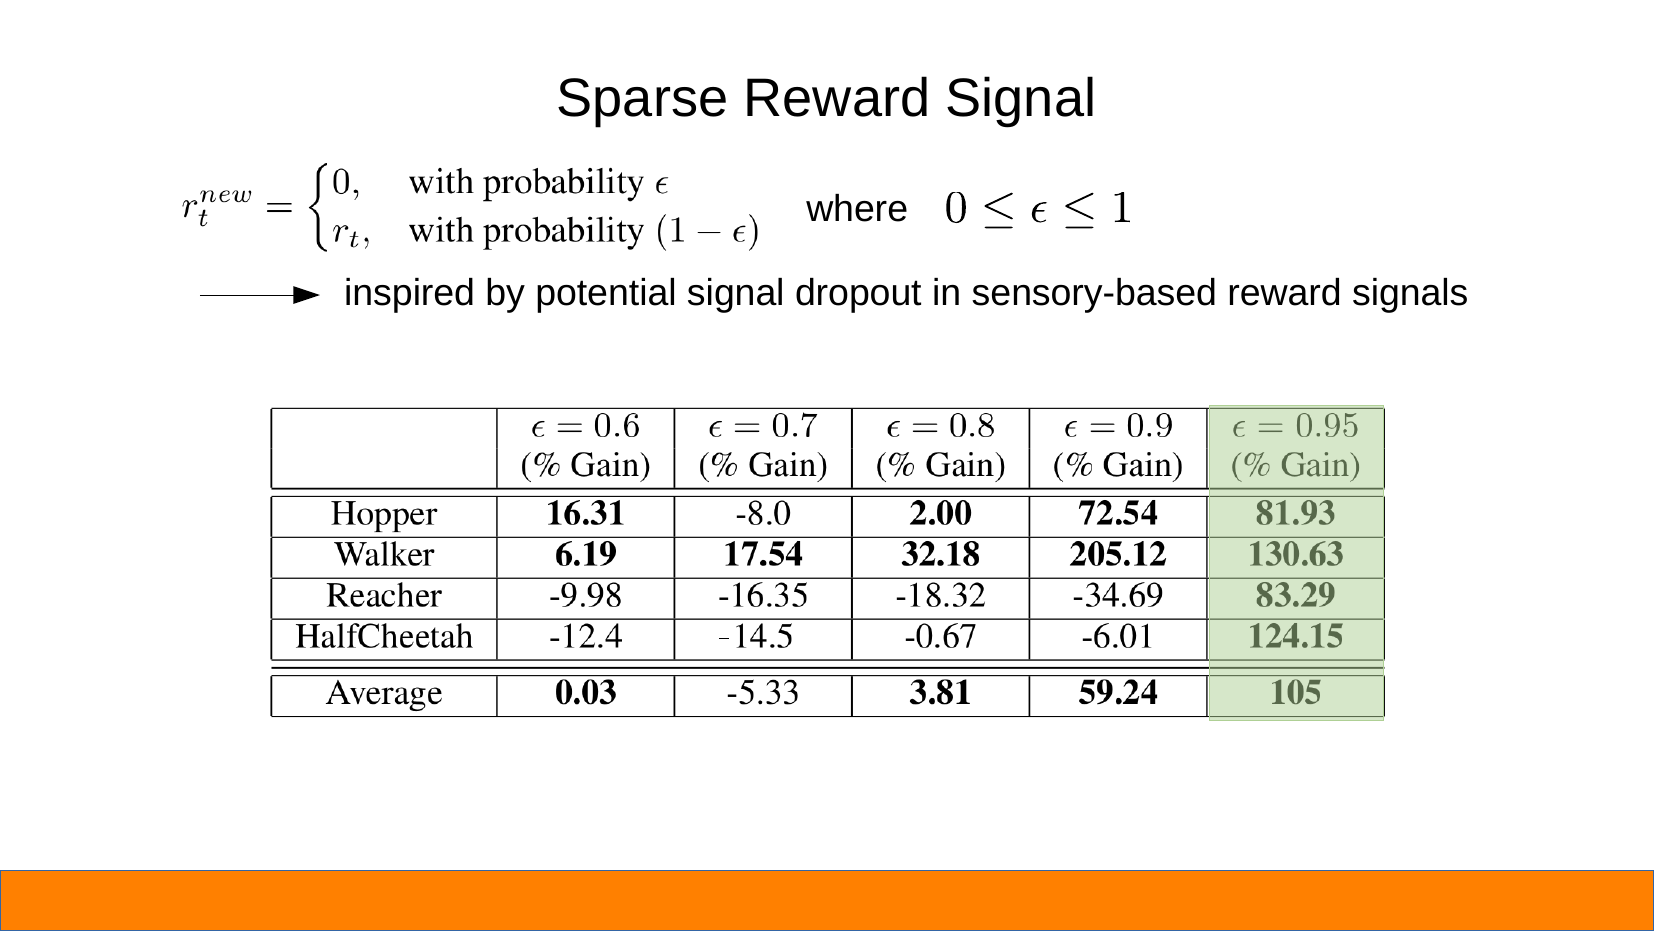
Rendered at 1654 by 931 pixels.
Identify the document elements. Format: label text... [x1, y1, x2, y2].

text_box where inspired by potential signal dropout in sensory-based reward signals [140, 96, 1596, 364]
text_box Sparse Reward Signal [253, 60, 1400, 96]
picture [266, 402, 1388, 721]
text_box [1209, 405, 1384, 721]
text_box [0, 870, 1654, 931]
picture [944, 192, 1134, 229]
